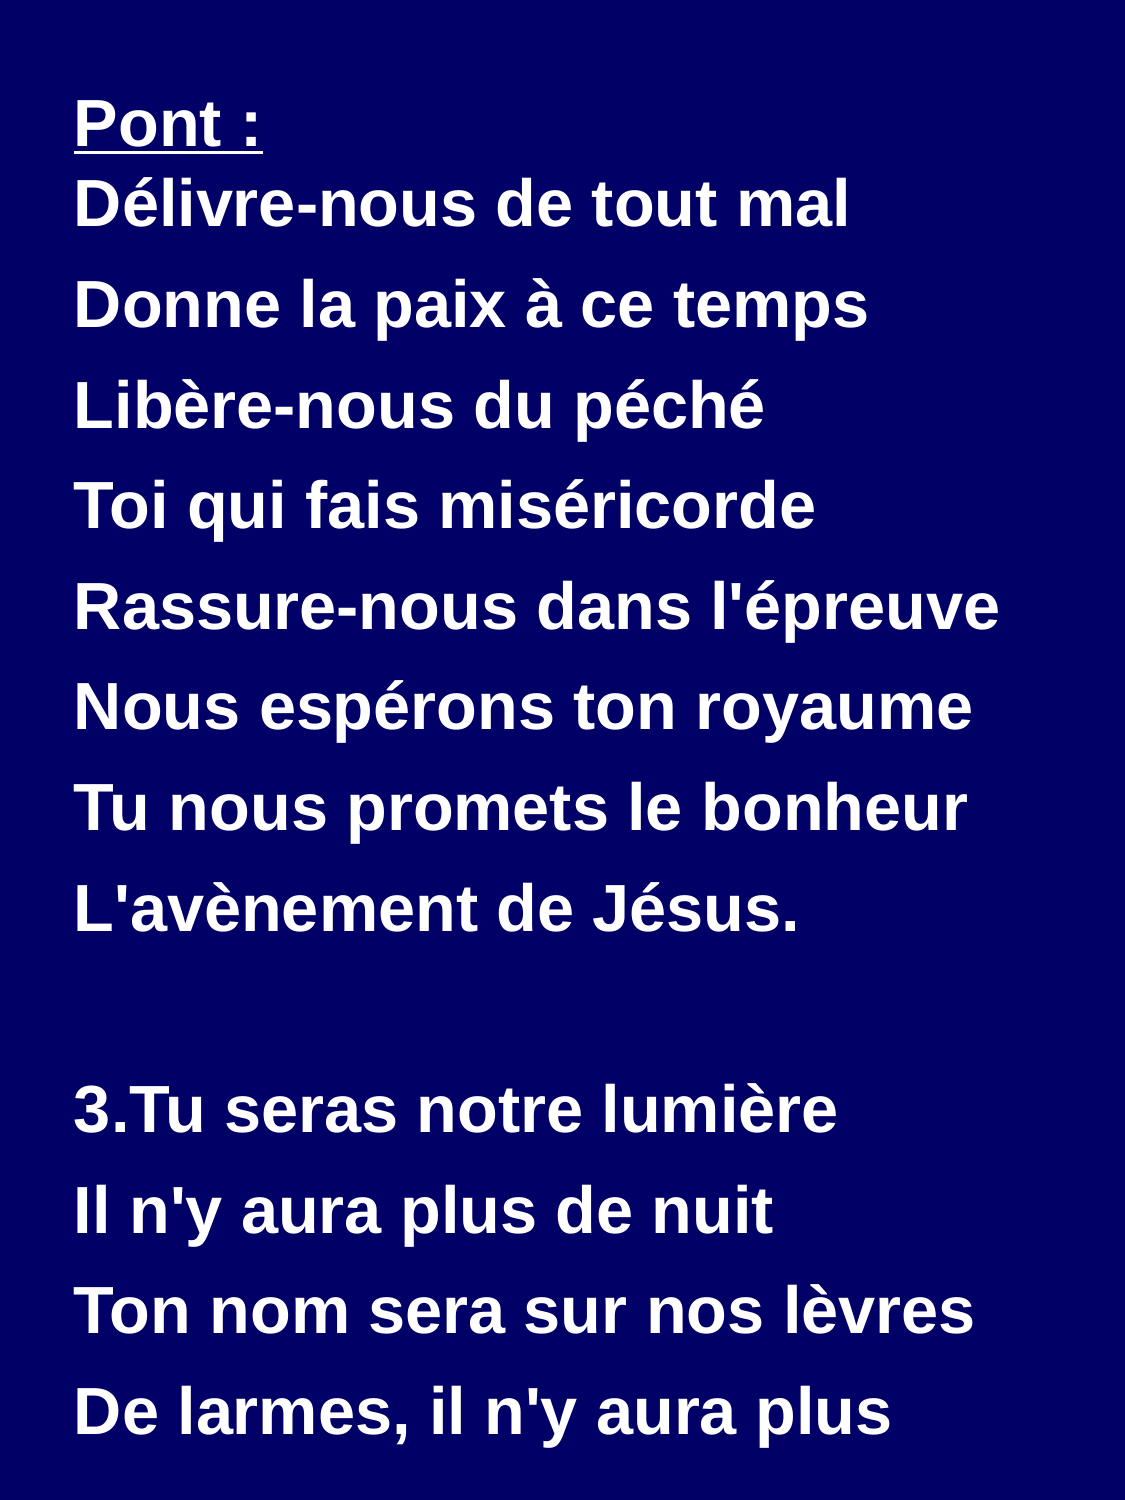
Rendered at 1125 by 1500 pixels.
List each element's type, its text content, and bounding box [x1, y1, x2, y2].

text_box Pont : Délivre-nous de tout mal Donne la paix à ce temps Libère-nous du péché Toi qui fais miséricorde Rassure-nous dans l'épreuve Nous espérons ton royaume Tu nous promets le bonheur L'avènement de Jésus. 3.Tu seras notre lumière Il n'y aura plus de nuit Ton nom sera sur nos lèvres De larmes, il n'y aura plus [59, 72, 1110, 1386]
